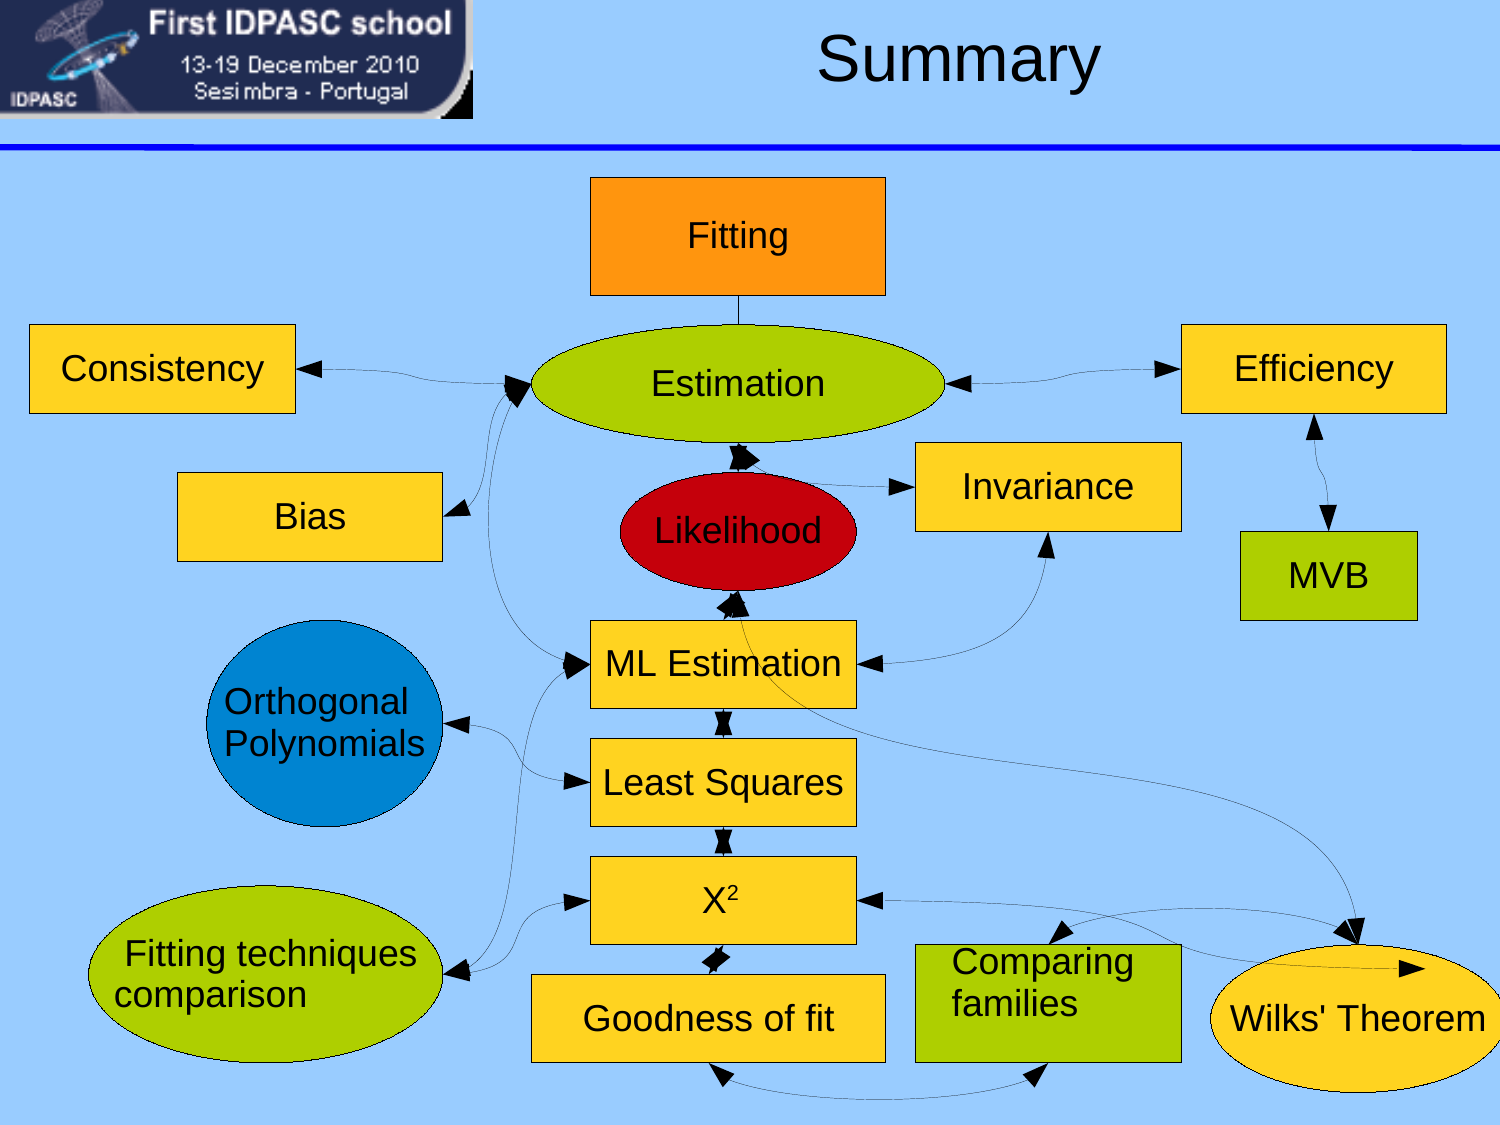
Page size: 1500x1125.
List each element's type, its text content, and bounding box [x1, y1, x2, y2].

text_box Consistency [29, 324, 296, 414]
text_box Efficiency [1181, 324, 1447, 414]
text_box Fitting techniques comparison [88, 885, 443, 1063]
text_box MVB [1240, 531, 1418, 621]
text_box Estimation [531, 324, 945, 443]
text_box Least Squares [590, 738, 857, 827]
picture [0, 0, 473, 119]
text_box Bias [177, 472, 443, 562]
text_box ML Estimation [742, 620, 857, 709]
text_box Goodness of fit [531, 974, 886, 1063]
text_box Invariance [915, 442, 1182, 532]
text_box Χ2 [590, 856, 857, 945]
text_box Comparing families [915, 944, 1182, 1063]
text_box Wilks' Theorem [1210, 944, 1500, 1093]
text_box Likelihood [620, 472, 857, 591]
text_box Orthogonal Polynomials [206, 620, 443, 827]
title Summary [501, 7, 1418, 111]
text_box ML Estimation [590, 620, 806, 709]
text_box Fitting [590, 177, 886, 296]
